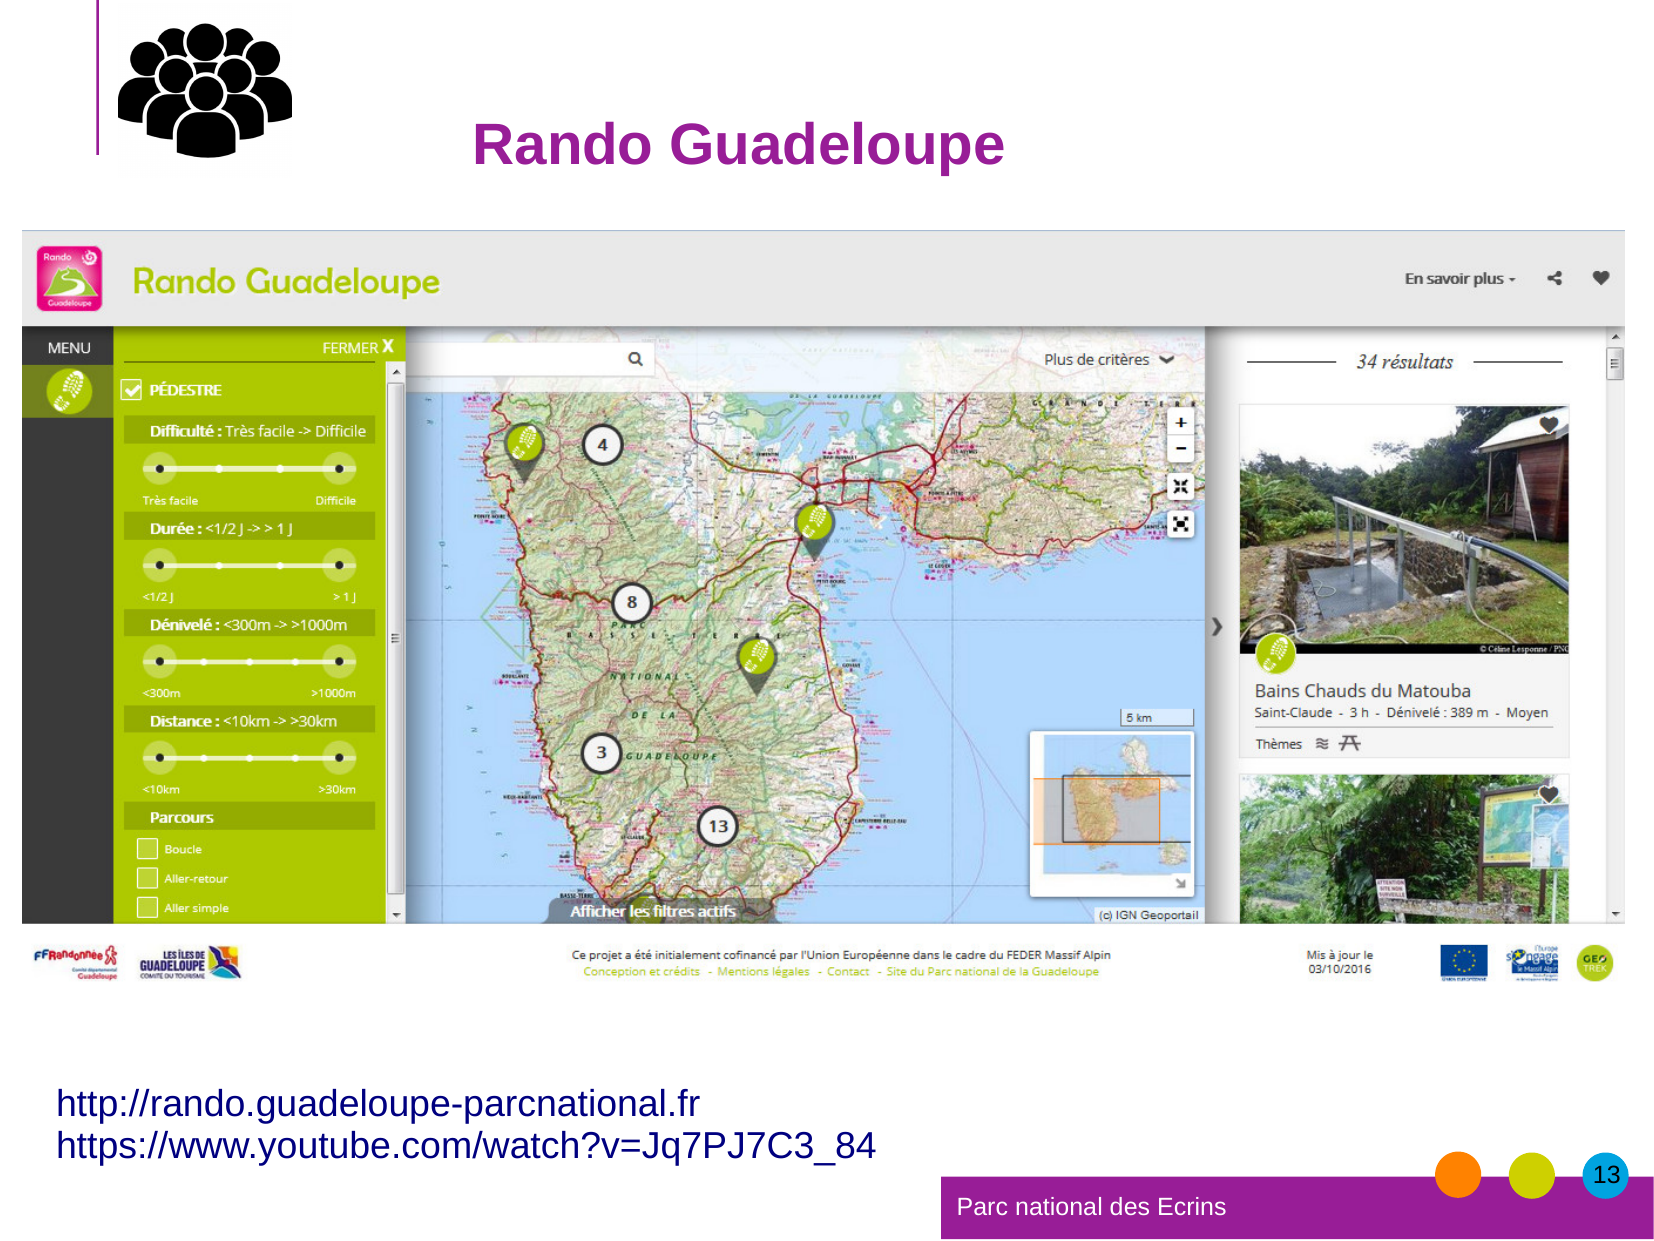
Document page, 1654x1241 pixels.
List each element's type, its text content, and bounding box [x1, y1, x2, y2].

text_box http://rando.guadeloupe-parcnational.fr https://www.youtube.com/watch?v=Jq7PJ7C3_84 [41, 1074, 889, 1174]
picture [118, 3, 292, 178]
title Rando Guadeloupe [472, 29, 1329, 178]
picture [22, 230, 1625, 999]
